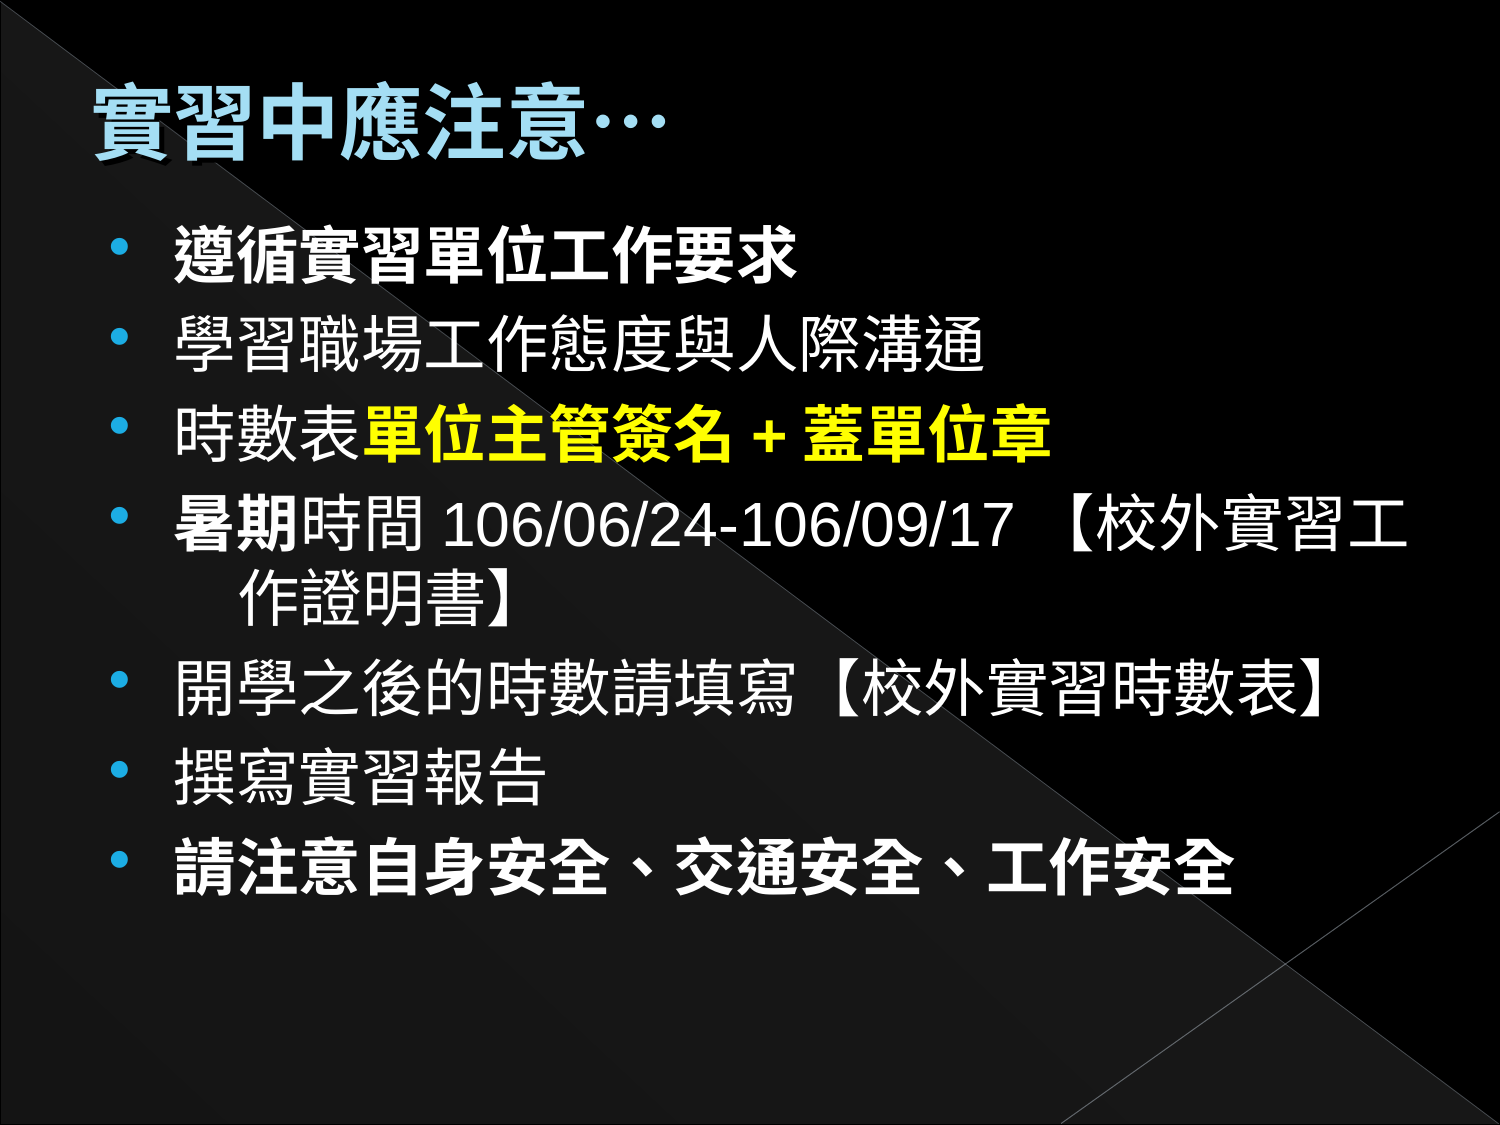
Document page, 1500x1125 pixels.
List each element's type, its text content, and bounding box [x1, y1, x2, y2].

list 遵循實習單位工作要求 學習職場工作態度與人際溝通 時數表單位主管簽名+蓋單位章 暑期時間106/06/24-106/09/17【校外實習工作證明書】 開學之後的時數請填寫【校外實習時數表】 撰寫實習報告 請注意自身安全、交通安全、工作安全 [75, 208, 1426, 1059]
title 實習中應注意… [75, 43, 1426, 197]
